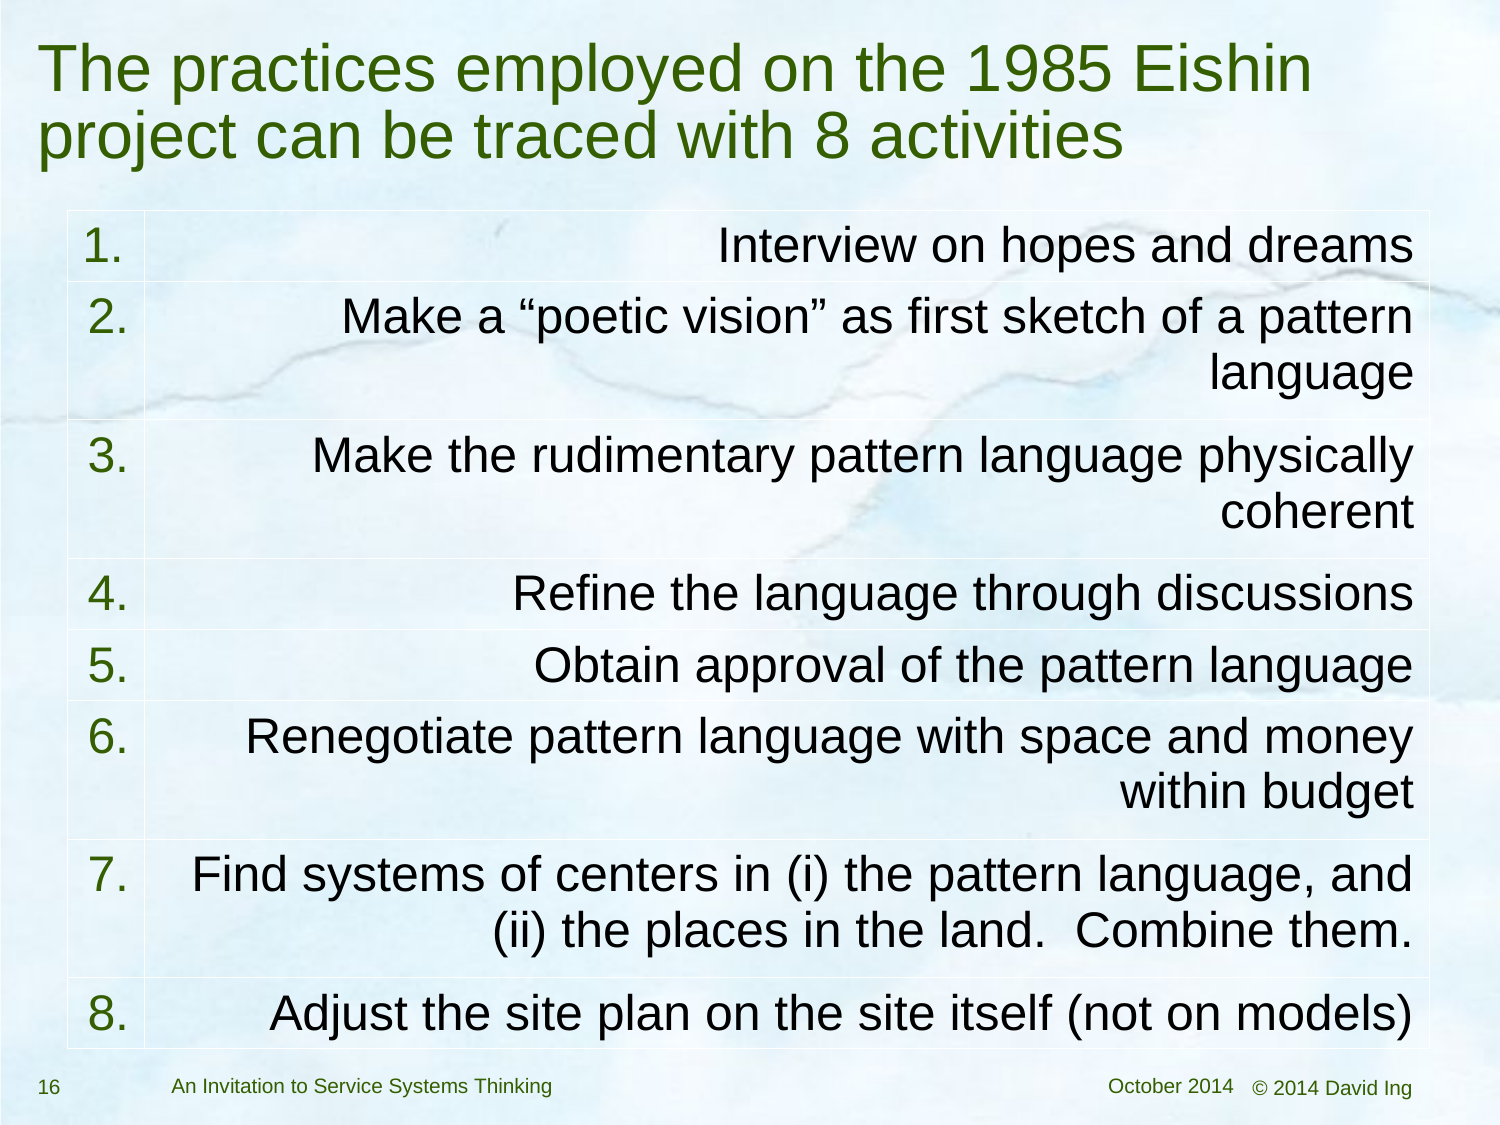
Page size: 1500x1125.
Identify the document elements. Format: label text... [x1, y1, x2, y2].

table_cell Make the rudimentary pattern language physically coherent [145, 420, 1429, 558]
table_cell Adjust the site plan on the site itself (not on models) [145, 978, 1429, 1048]
table_cell 4. [68, 559, 144, 629]
title The practices employed on the 1985 Eishin project can be traced with 8 activities [37, 37, 1463, 236]
table_cell 2. [68, 282, 144, 419]
picture [0, 0, 1500, 1125]
table_cell 3. [68, 420, 144, 558]
table_cell 7. [68, 840, 144, 977]
table_cell 6. [68, 701, 144, 839]
table_cell Refine the language through discussions [145, 559, 1429, 629]
table_cell 5. [68, 630, 144, 700]
table_header 1. [68, 211, 144, 281]
table_cell Make a “poetic vision” as first sketch of a pattern language [145, 282, 1429, 419]
table_cell 8. [68, 978, 144, 1048]
table_cell Renegotiate pattern language with space and money within budget [145, 701, 1429, 839]
table_cell Obtain approval of the pattern language [145, 630, 1429, 700]
table_header Interview on hopes and dreams [145, 211, 1429, 281]
table_cell Find systems of centers in (i) the pattern language, and (ii) the places in the land. Combine them. [145, 840, 1429, 977]
